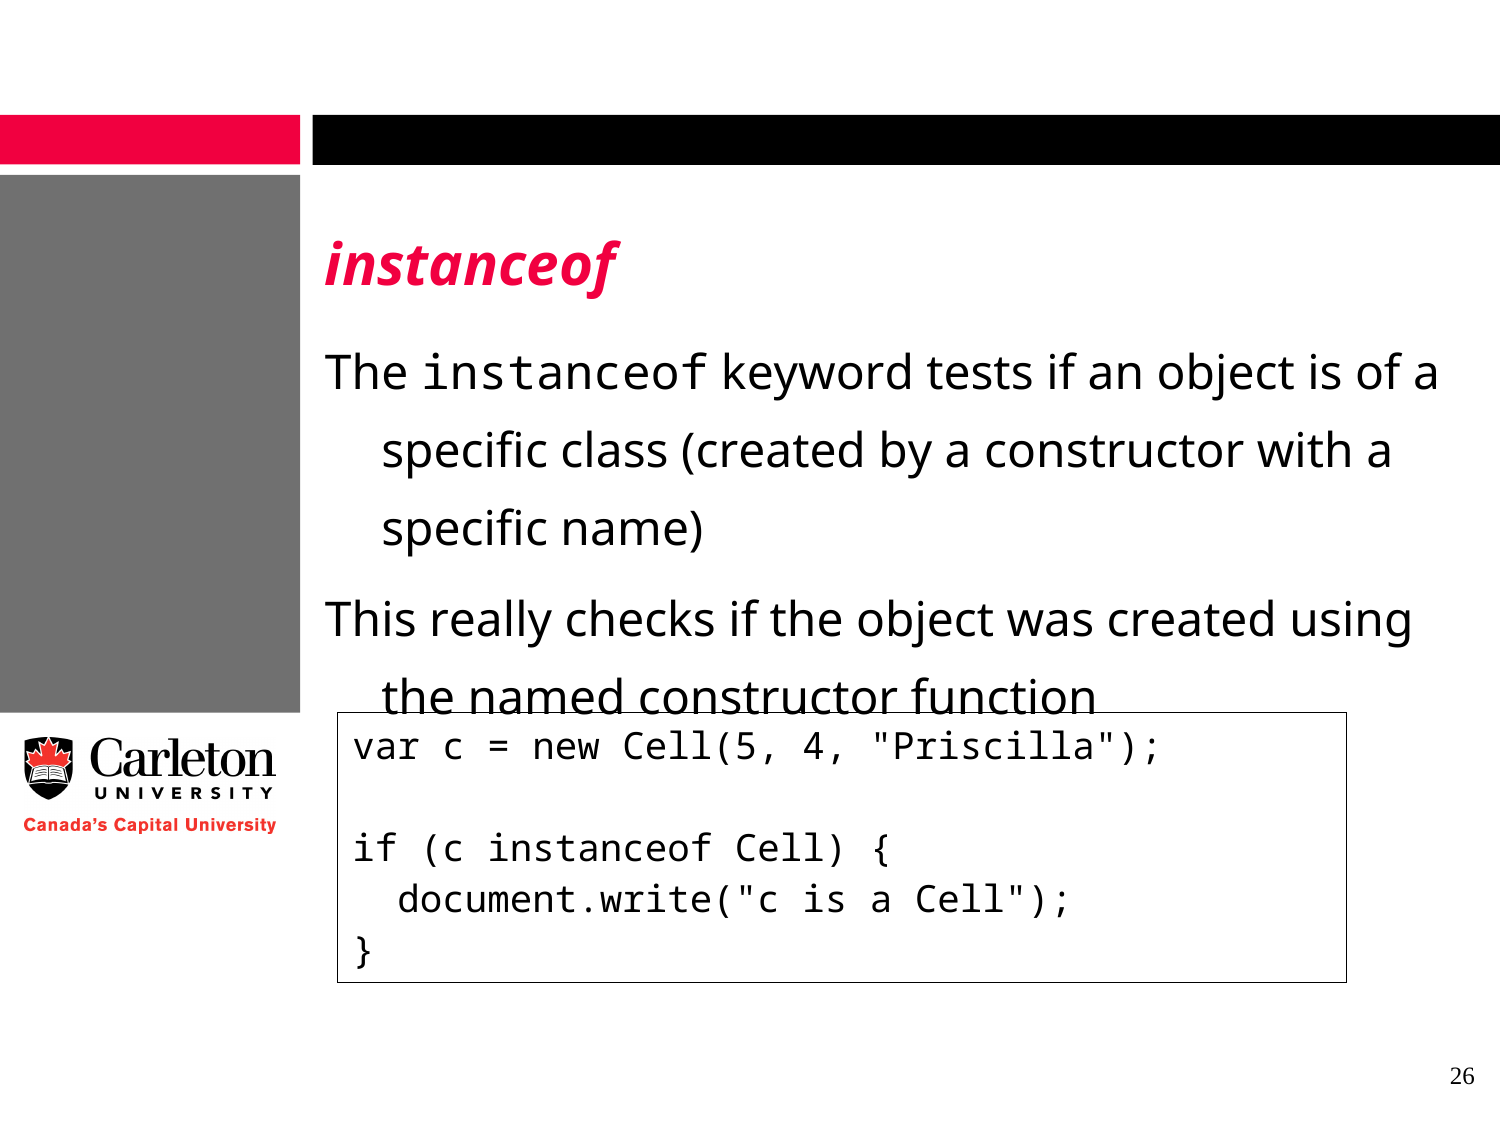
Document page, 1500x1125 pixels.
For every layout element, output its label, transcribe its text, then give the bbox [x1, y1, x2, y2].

picture [24, 737, 276, 834]
text_box var c = new Cell(5, 4, "Priscilla"); if (c instanceof Cell) { document.write("c is a Cell"); } [337, 712, 1347, 954]
list The instanceof keyword tests if an object is of a specific class (created by a constructor with a specific name) This really checks if the object was created using the named constructor function [324, 324, 1450, 1036]
title instanceof [324, 194, 1450, 324]
